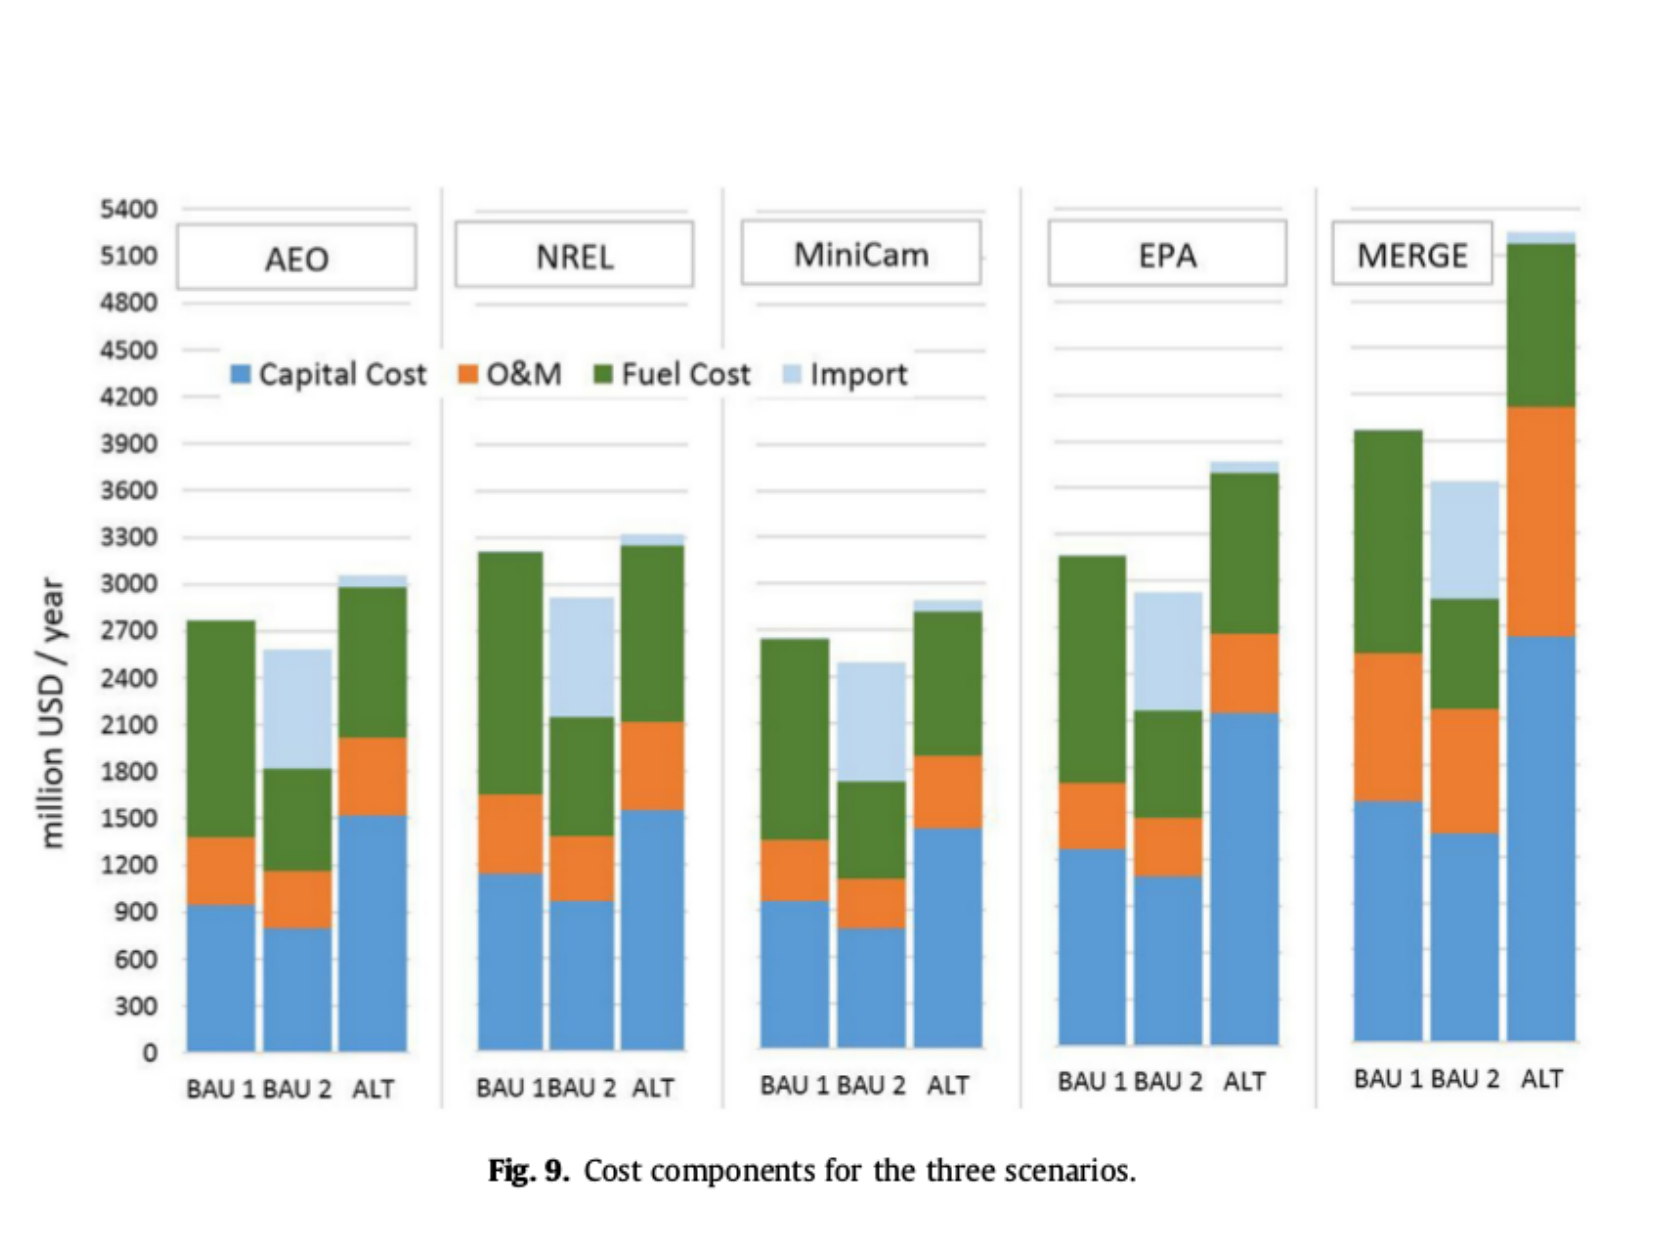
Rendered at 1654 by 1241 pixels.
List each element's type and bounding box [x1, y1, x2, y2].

picture [0, 153, 1642, 1207]
